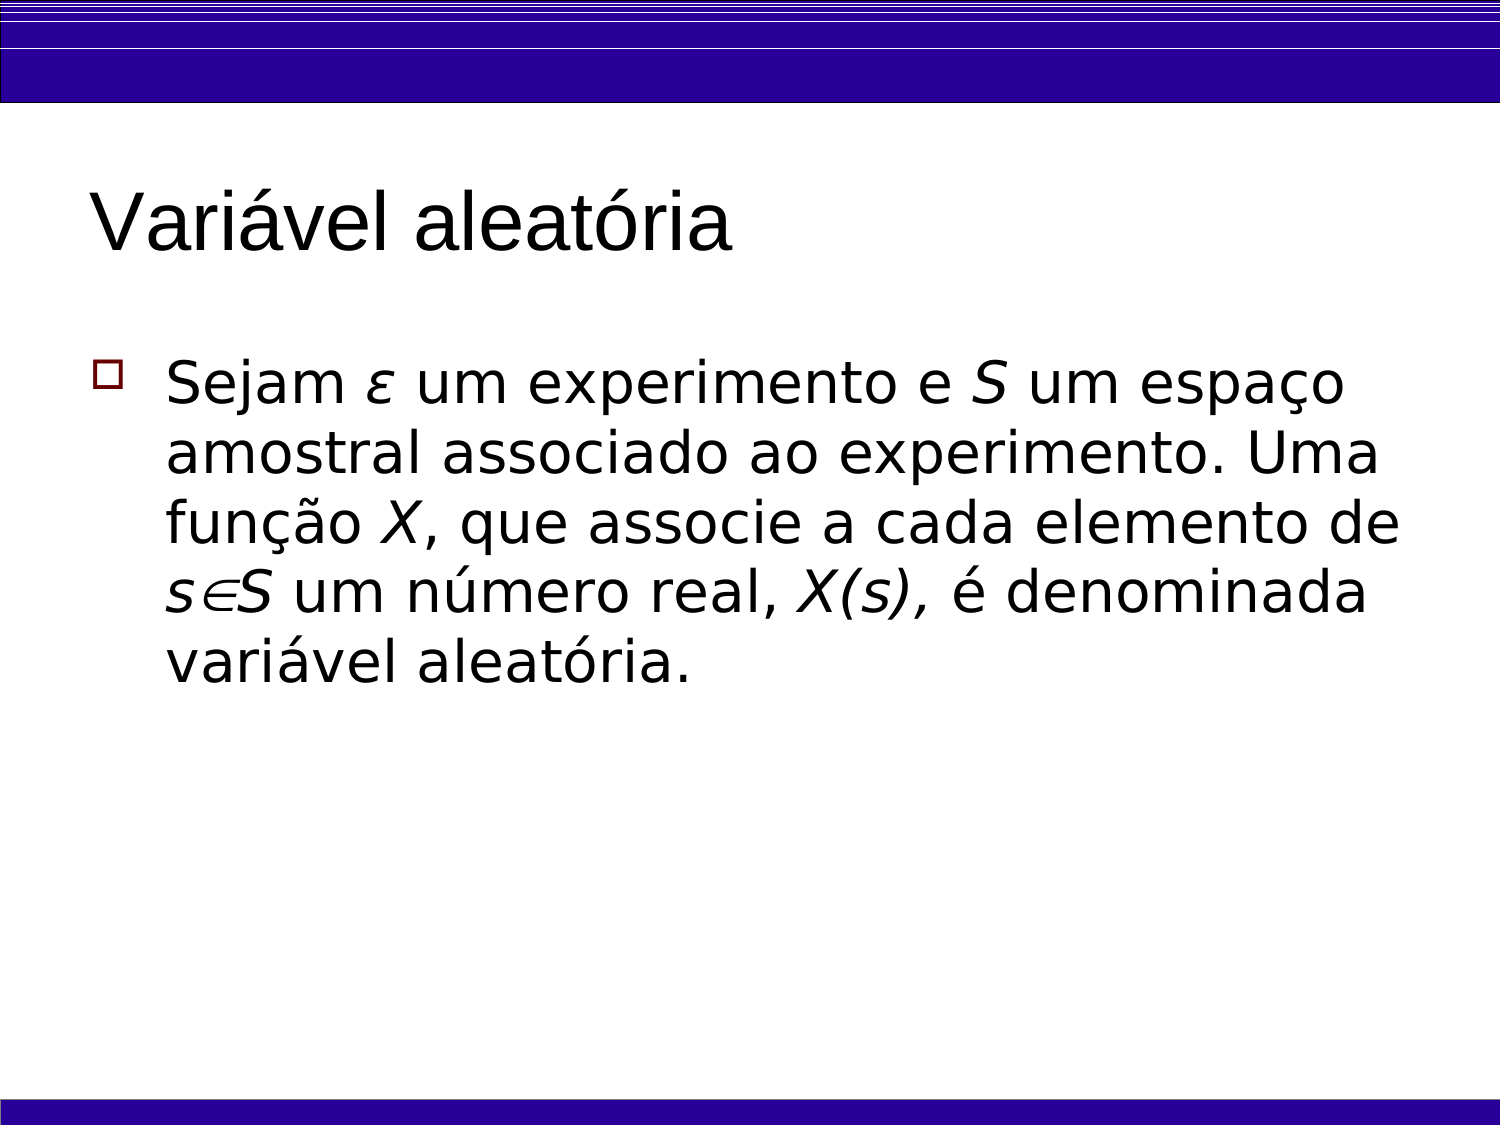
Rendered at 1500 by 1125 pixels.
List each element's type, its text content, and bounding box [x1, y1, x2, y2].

title Variável aleatória [75, 87, 1426, 275]
list Sejam ε um experimento e S um espaço amostral associado ao experimento. Uma função X, que associe a cada elemento de sS um número real, X(s), é denominada variável aleatória. [75, 337, 1426, 1006]
